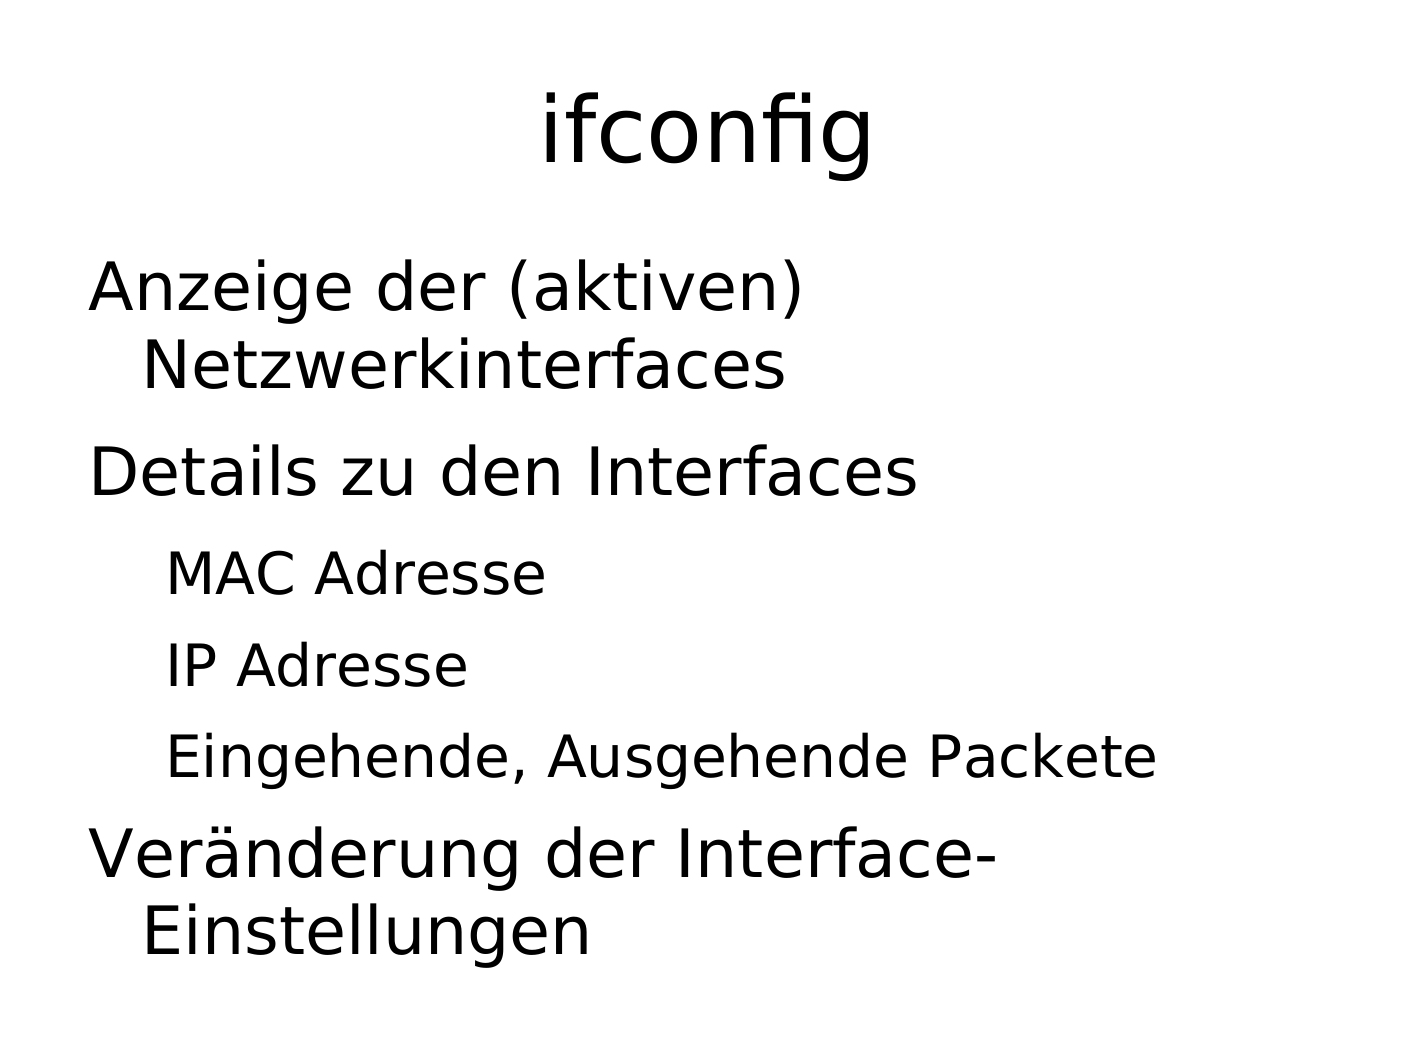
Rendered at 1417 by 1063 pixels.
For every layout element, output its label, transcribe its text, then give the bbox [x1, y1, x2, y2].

title ifconfig [70, 49, 1346, 213]
list Anzeige der (aktiven) Netzwerkinterfaces Details zu den Interfaces MAC Adresse IP Adresse Eingehende, Ausgehende Packete Veränderung der Interface-Einstellungen [70, 248, 1346, 971]
